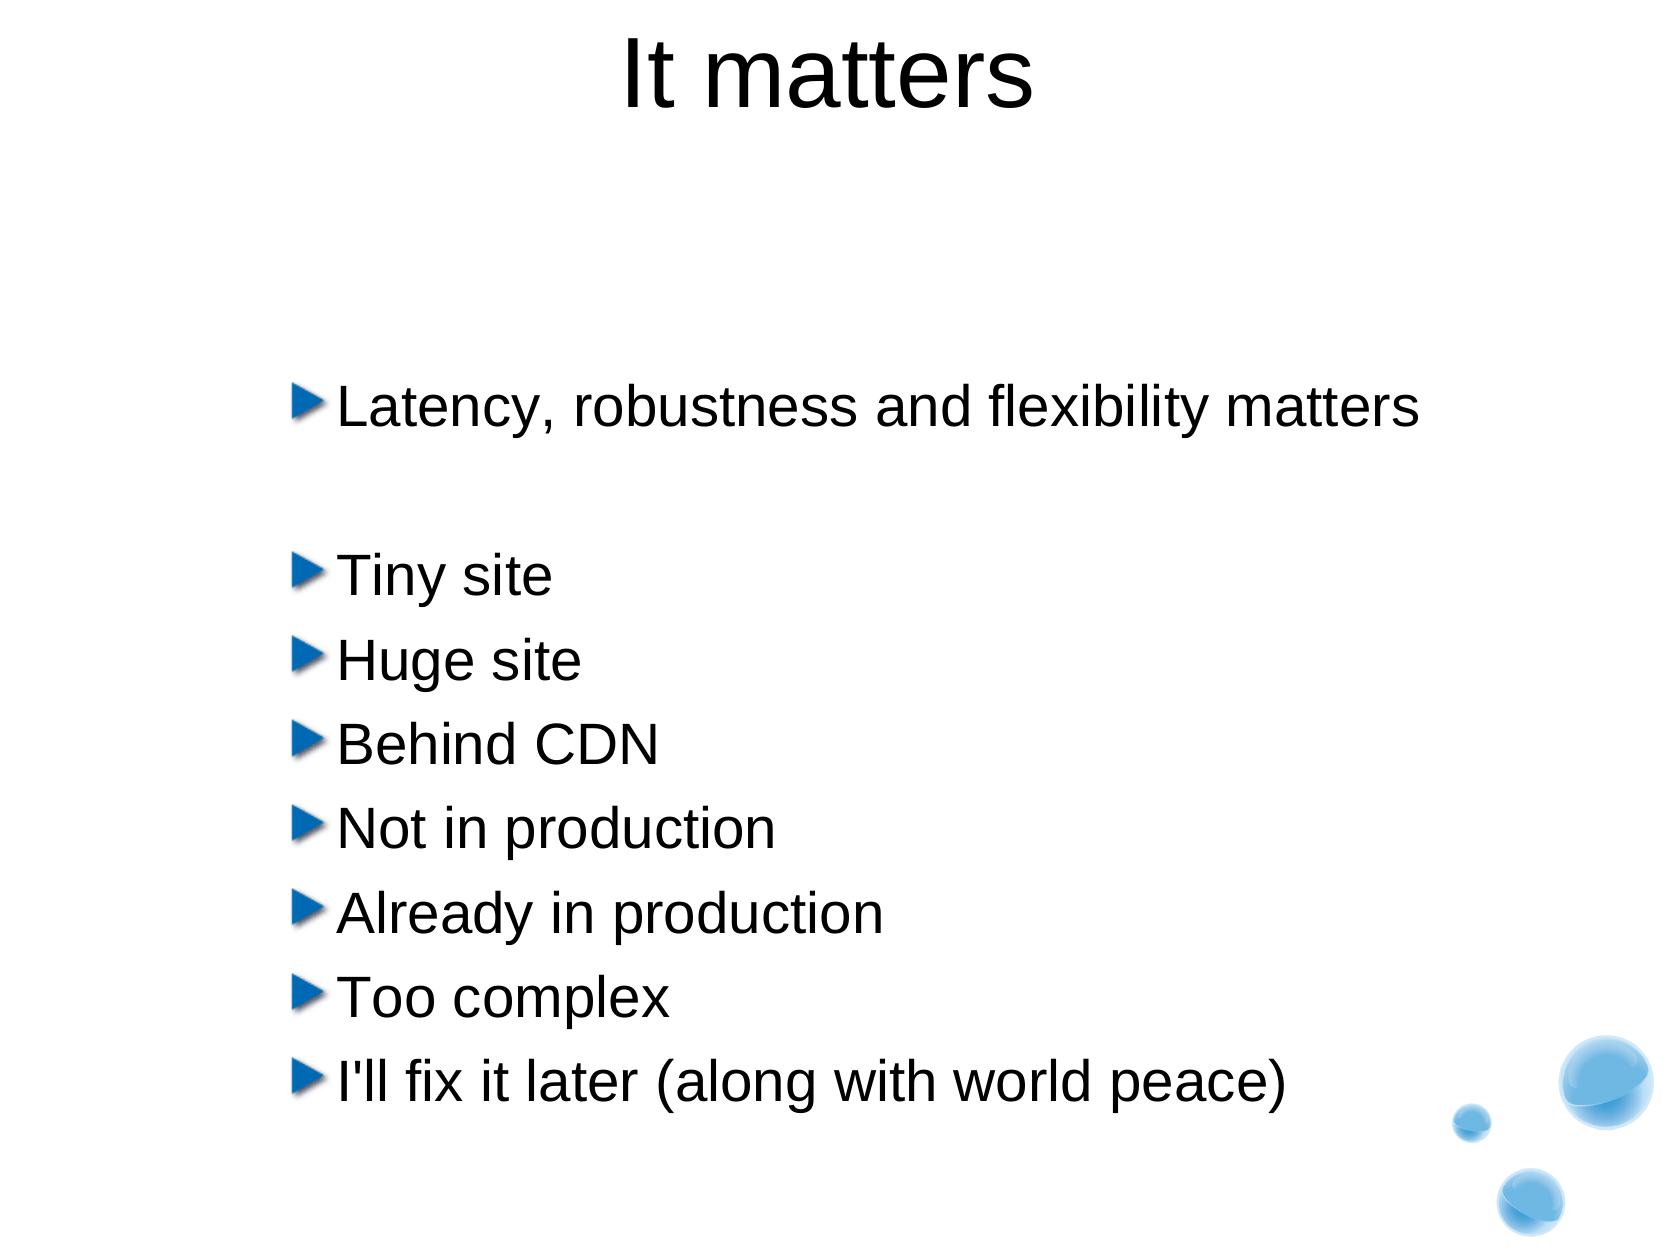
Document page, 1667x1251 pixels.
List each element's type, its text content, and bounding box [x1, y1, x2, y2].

title It matters [119, 0, 1536, 224]
list Latency, robustness and flexibility matters Tiny site Huge site Behind CDN Not in production Already in production Too complex I'll fix it later (along with world peace) [124, 360, 1541, 1187]
picture [1451, 1033, 1654, 1238]
